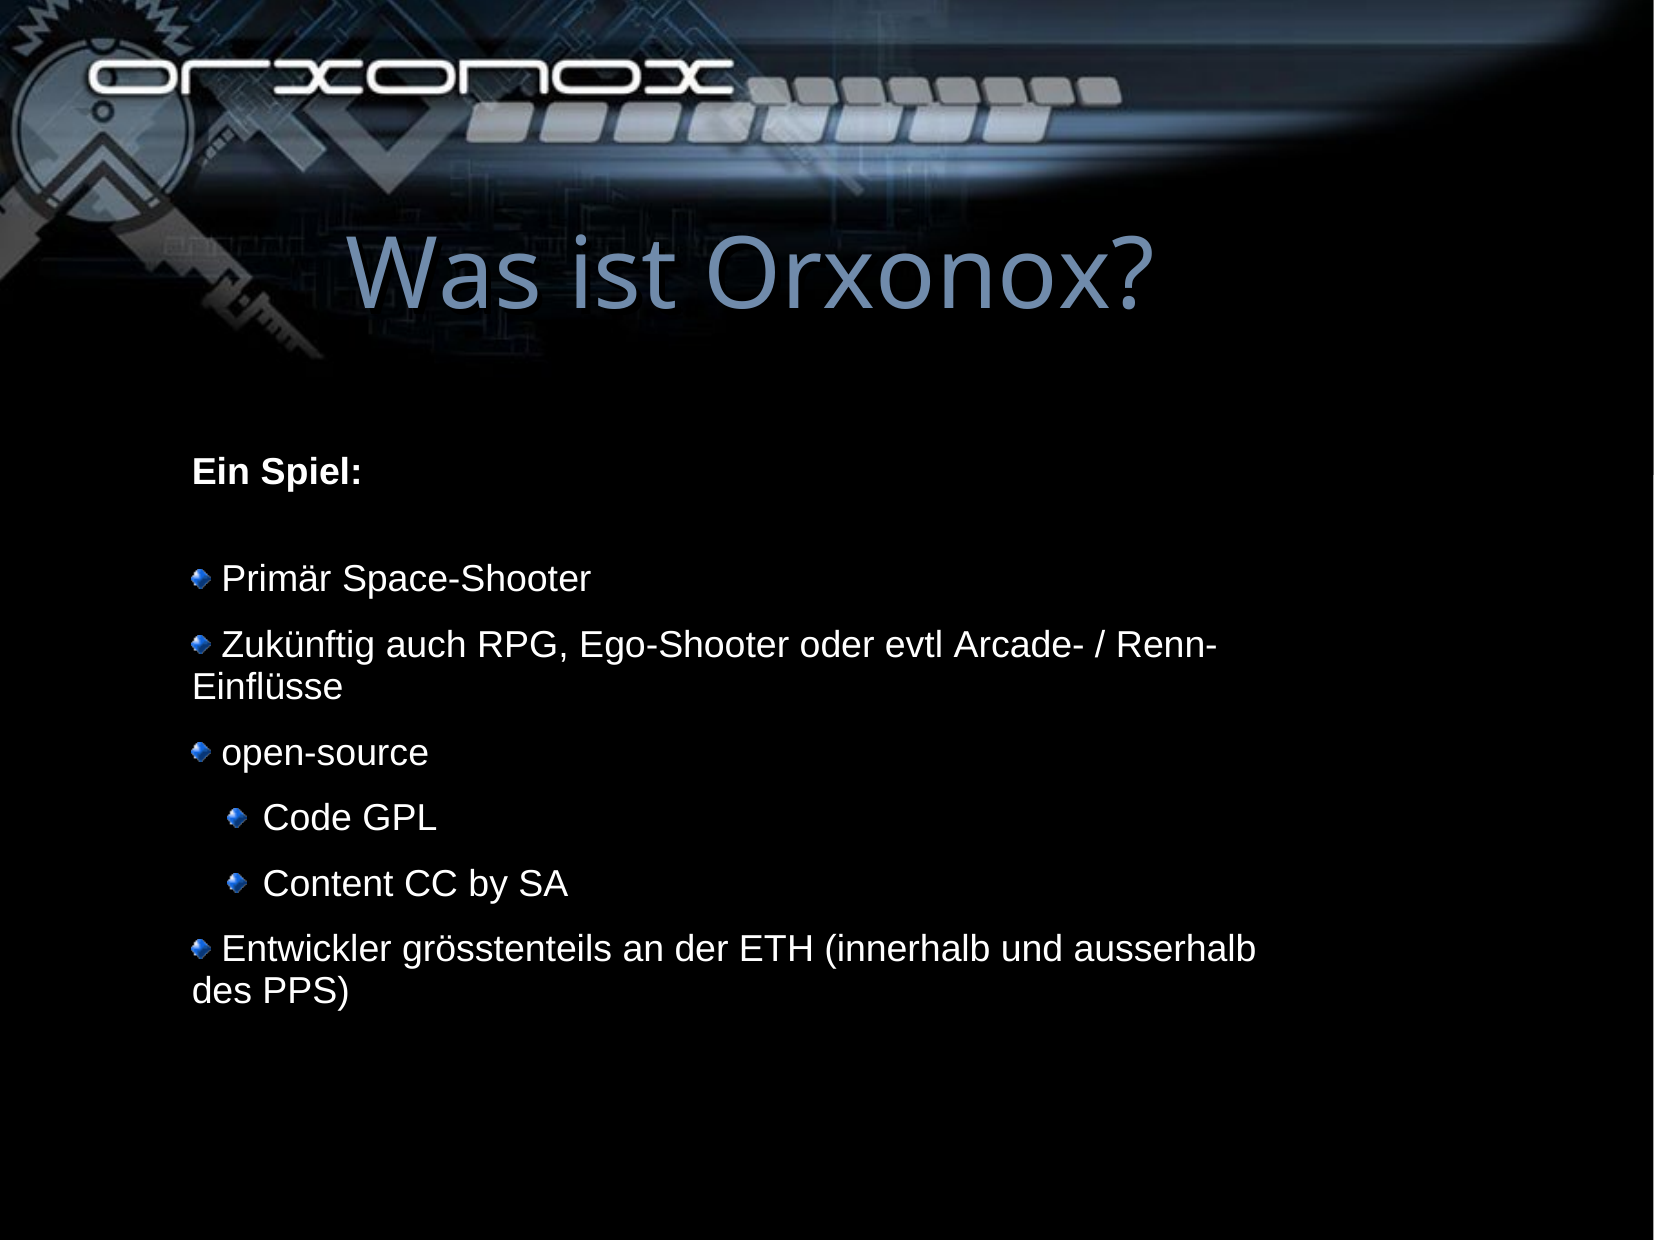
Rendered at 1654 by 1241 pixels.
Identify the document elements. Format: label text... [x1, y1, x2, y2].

text_box Ein Spiel: Primär Space-Shooter Zukünftig auch RPG, Ego-Shooter oder evtl Arcade- / Renn-Einflüsse open-source Code GPL Content CC by SA Entwickler grösstenteils an der ETH (innerhalb und ausserhalb des PPS) [177, 442, 1329, 1020]
text_box Was ist Orxonox? [330, 194, 1306, 326]
picture [0, 0, 1654, 475]
